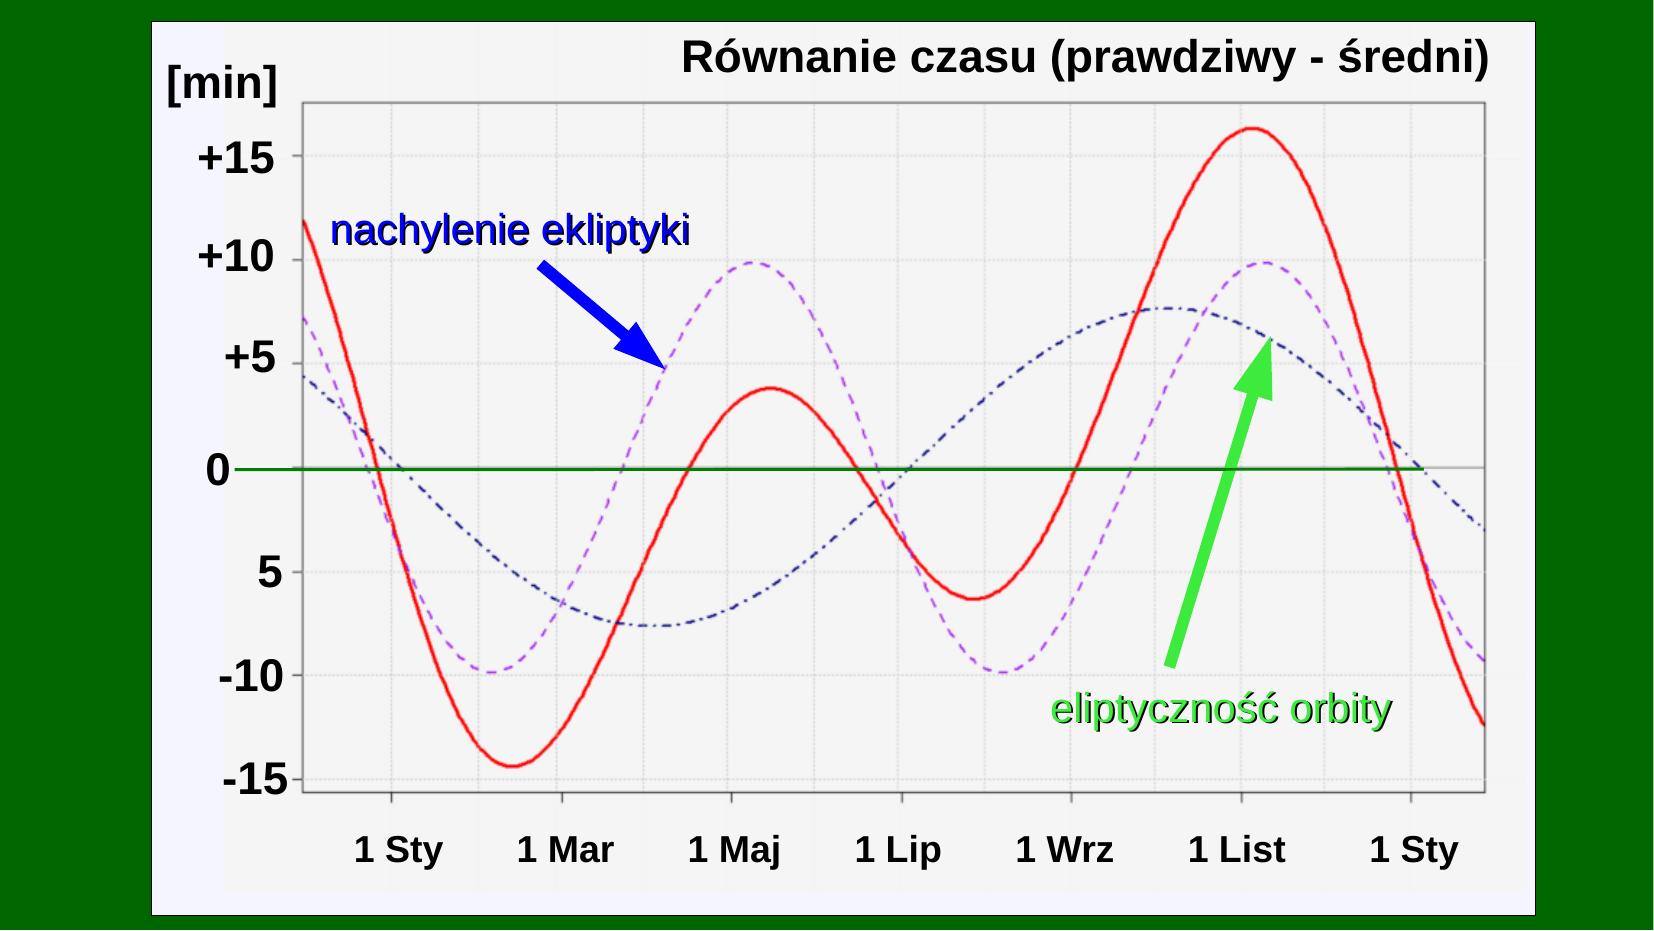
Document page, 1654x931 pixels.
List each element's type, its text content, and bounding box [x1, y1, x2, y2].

text_box Równanie czasu (prawdziwy - średni) [666, 23, 1506, 90]
text_box +10 [182, 222, 290, 289]
text_box +5 [209, 323, 292, 390]
text_box nachylenie ekliptyki [314, 198, 705, 260]
text_box 1 Sty 1 Mar 1 Maj 1 Lip 1 Wrz 1 List 1 Sty [339, 820, 1476, 878]
text_box [min] [151, 49, 294, 116]
text_box ­5 [242, 538, 298, 605]
text_box -15 [207, 745, 304, 813]
text_box +15 [182, 124, 290, 191]
text_box eliptyczność orbity [1035, 676, 1407, 739]
text_box -10 [203, 642, 300, 709]
text_box [151, 21, 1536, 916]
text_box 0 [190, 436, 246, 503]
picture [223, 23, 1526, 892]
